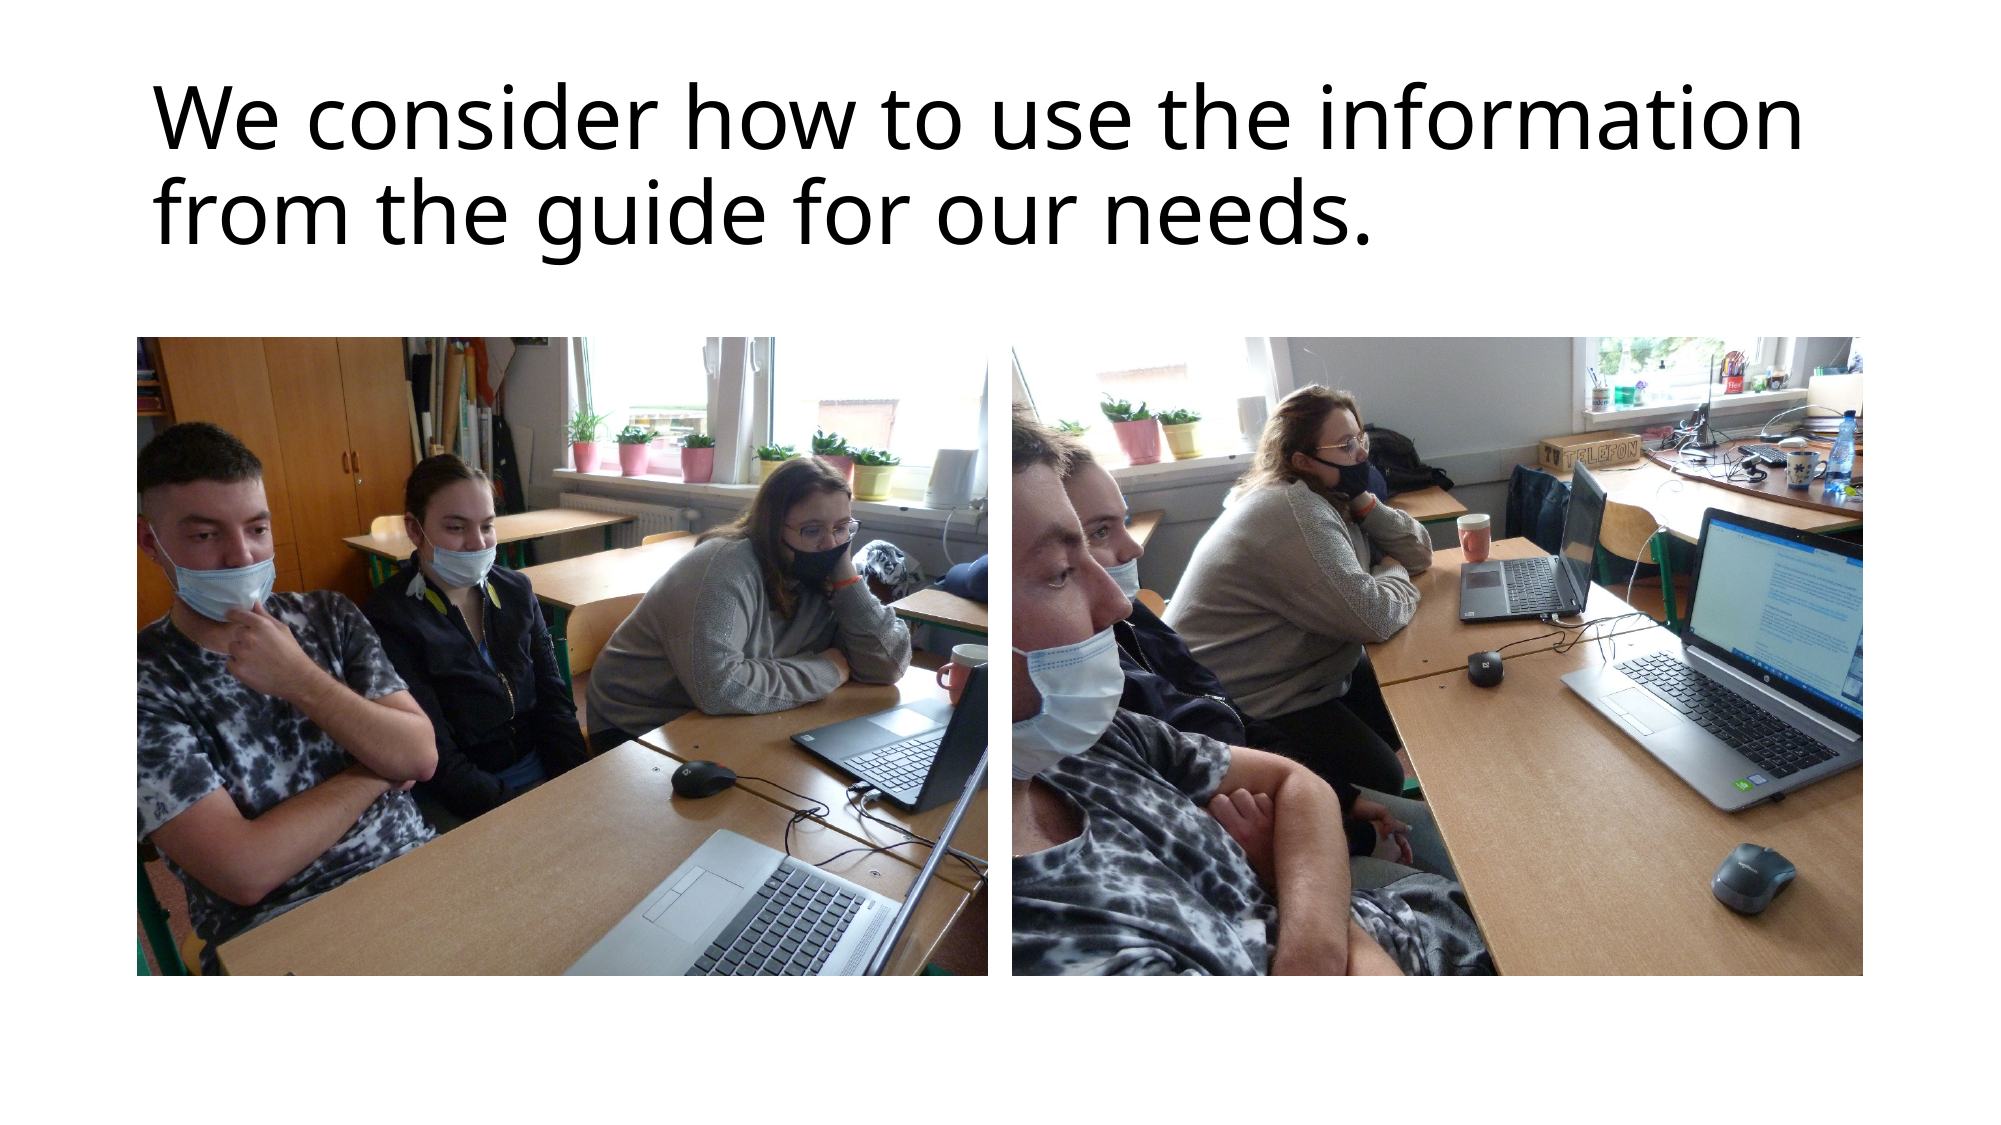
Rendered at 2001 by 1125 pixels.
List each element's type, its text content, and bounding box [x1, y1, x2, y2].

picture [1012, 337, 1863, 976]
title We consider how to use the information from the guide for our needs. [137, 59, 1863, 278]
picture [137, 337, 988, 976]
